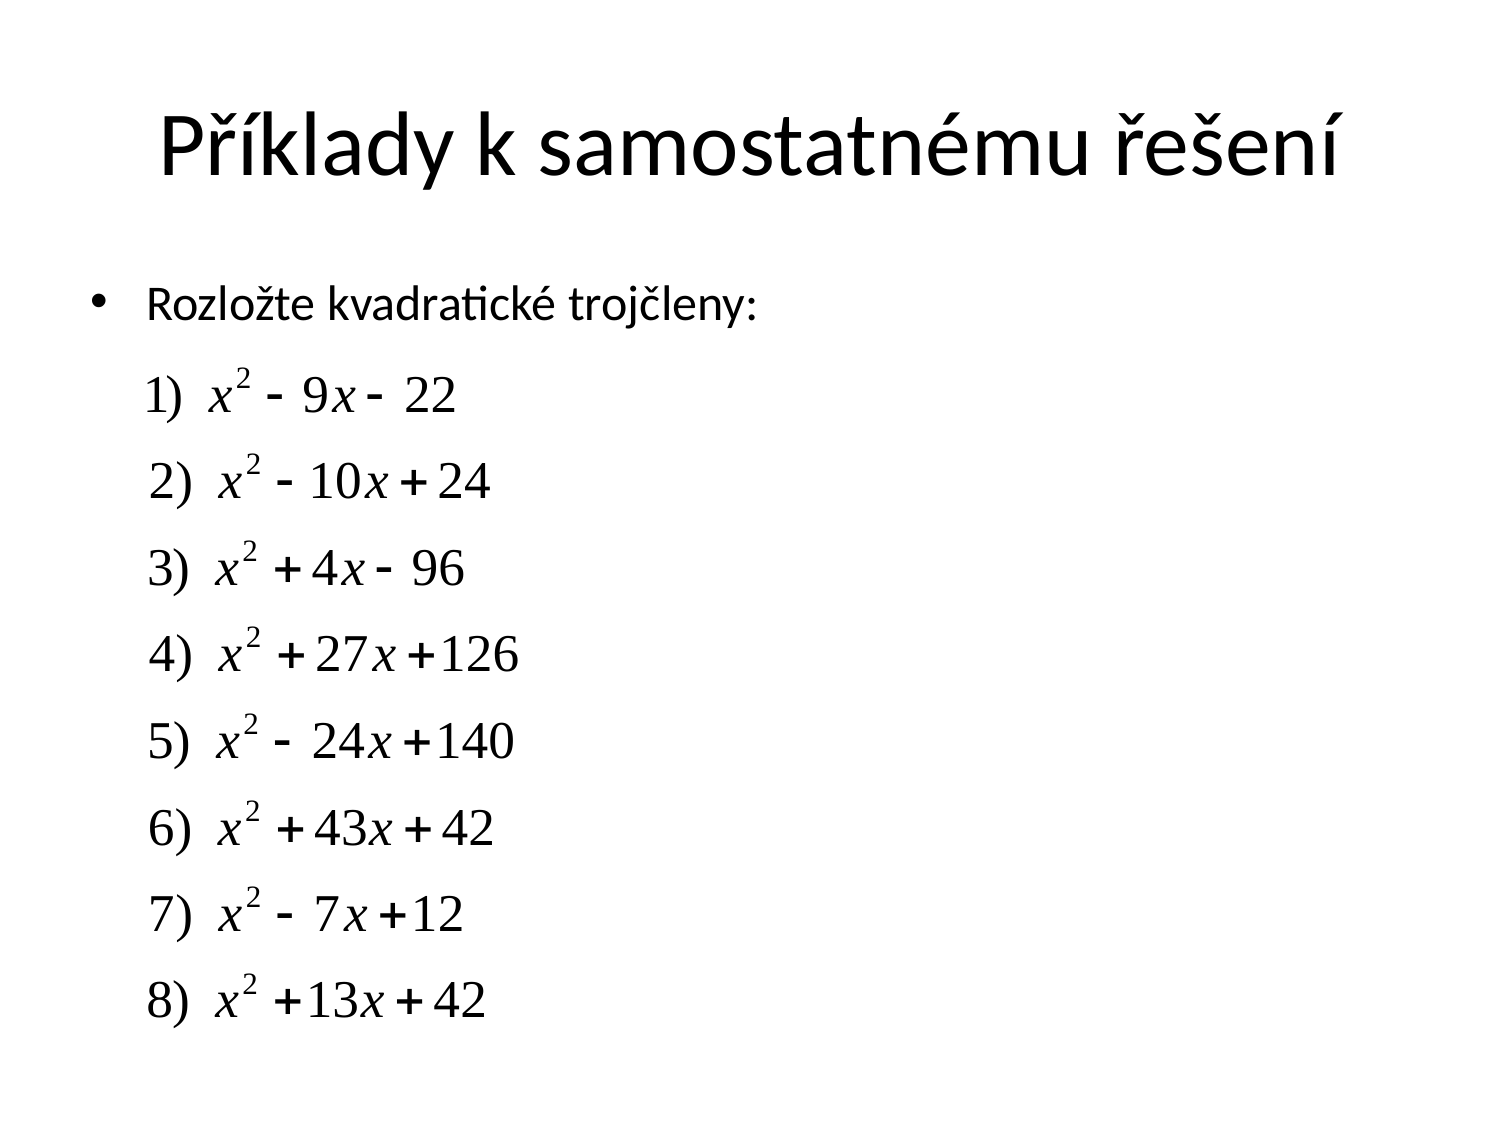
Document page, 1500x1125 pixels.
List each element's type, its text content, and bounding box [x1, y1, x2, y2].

title Příklady k samostatnému řešení [75, 45, 1426, 233]
list Rozložte kvadratické trojčleny: [75, 262, 1426, 1044]
chart [140, 351, 528, 1043]
